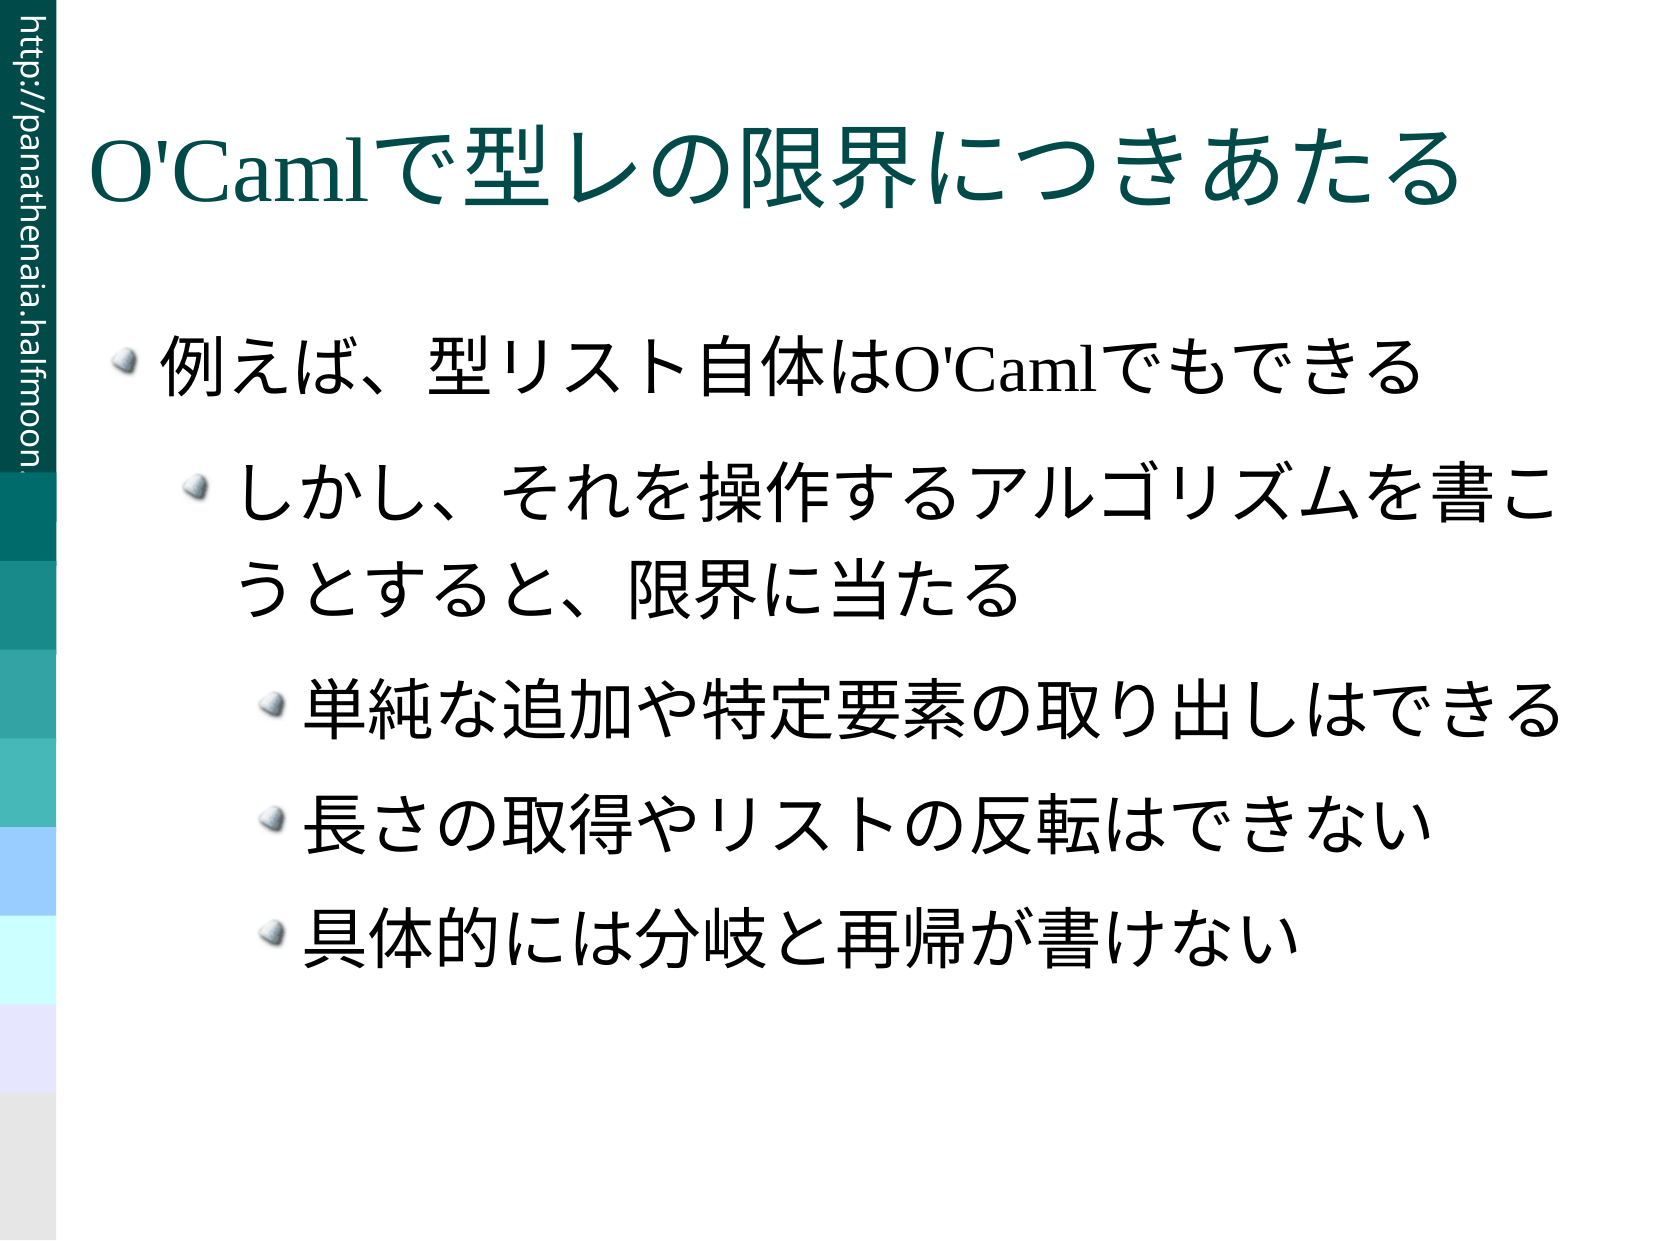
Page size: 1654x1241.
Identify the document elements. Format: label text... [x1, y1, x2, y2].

list 例えば、型リスト自体はO'Camlでもできる しかし、それを操作するアルゴリズムを書こうとすると、限界に当たる 単純な追加や特定要素の取り出しはできる 長さの取得やリストの反転はできない 具体的には分岐と再帰が書けない [88, 313, 1577, 1133]
title O'Camlで型レの限界につきあたる [88, 57, 1577, 265]
